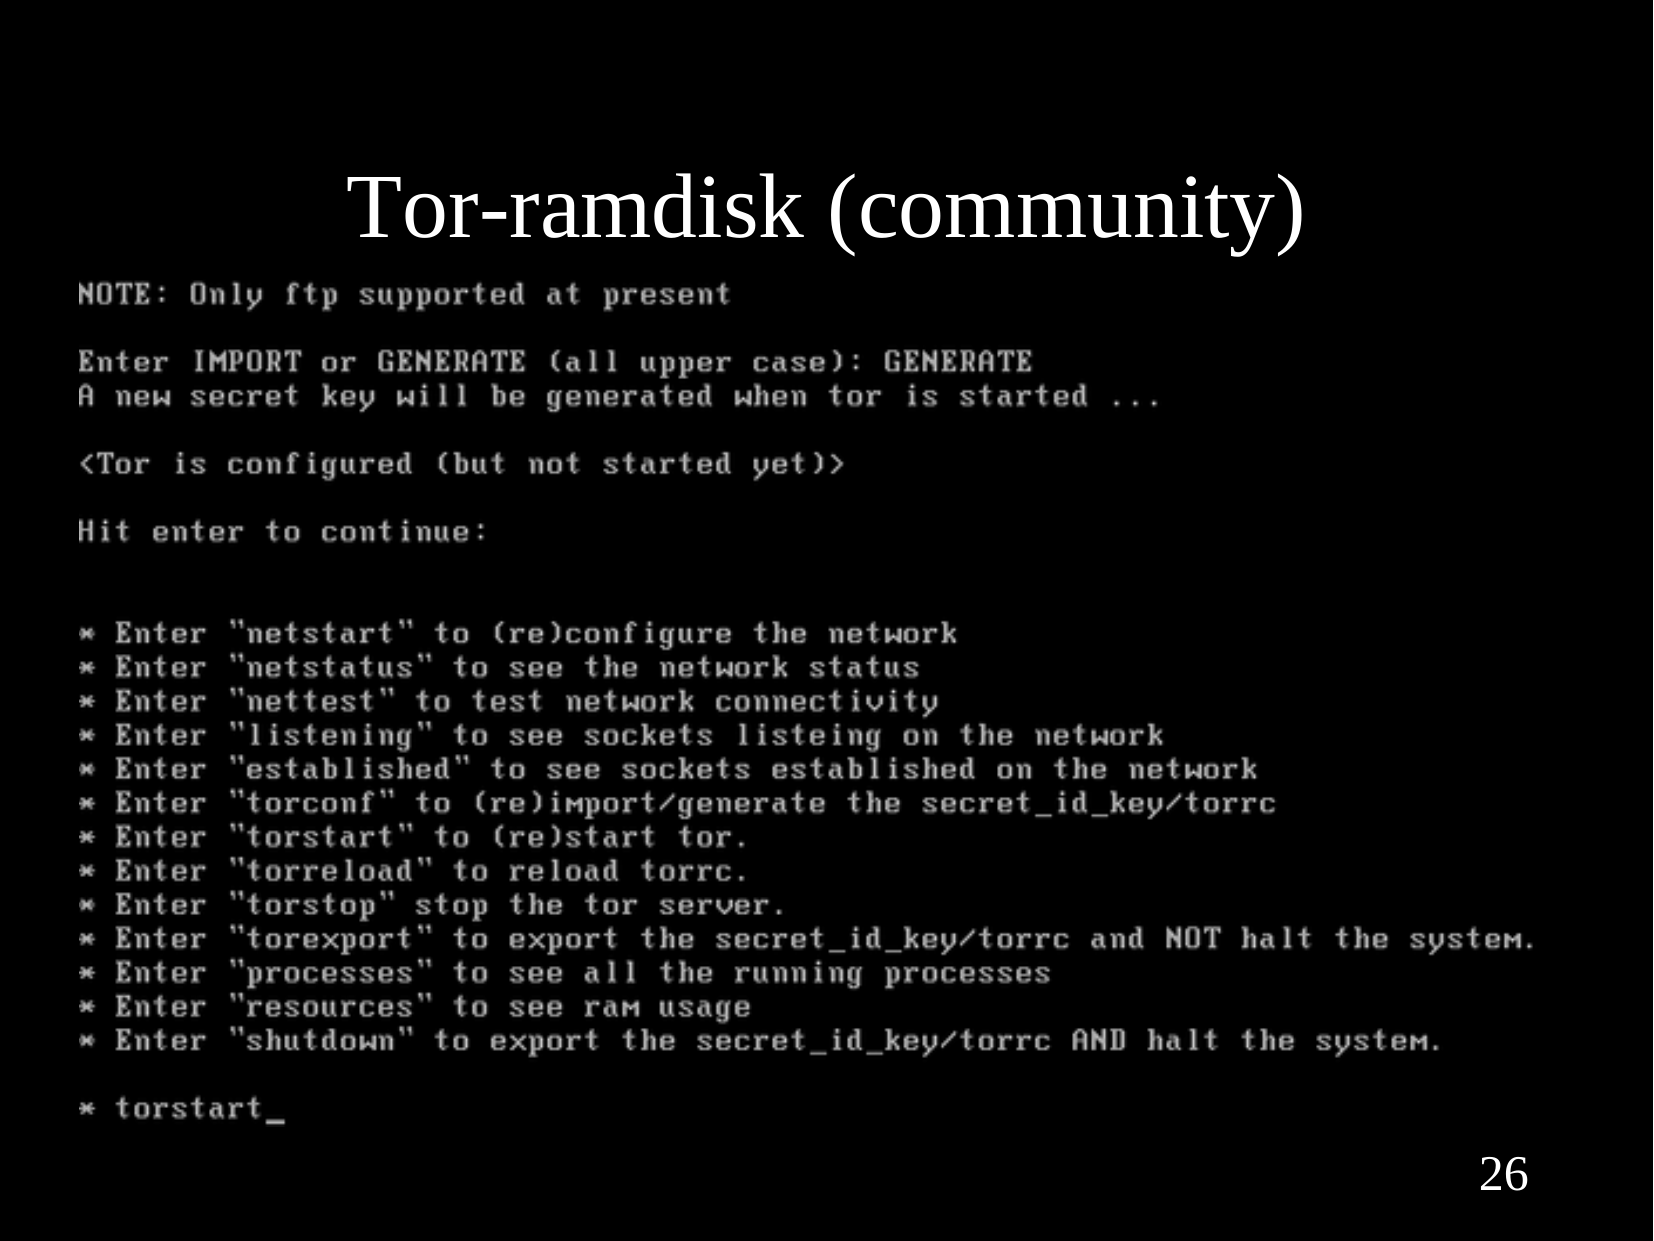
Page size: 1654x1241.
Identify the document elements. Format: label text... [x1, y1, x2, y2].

title Tor-ramdisk (community) [121, 102, 1534, 279]
picture [79, 279, 1580, 1127]
